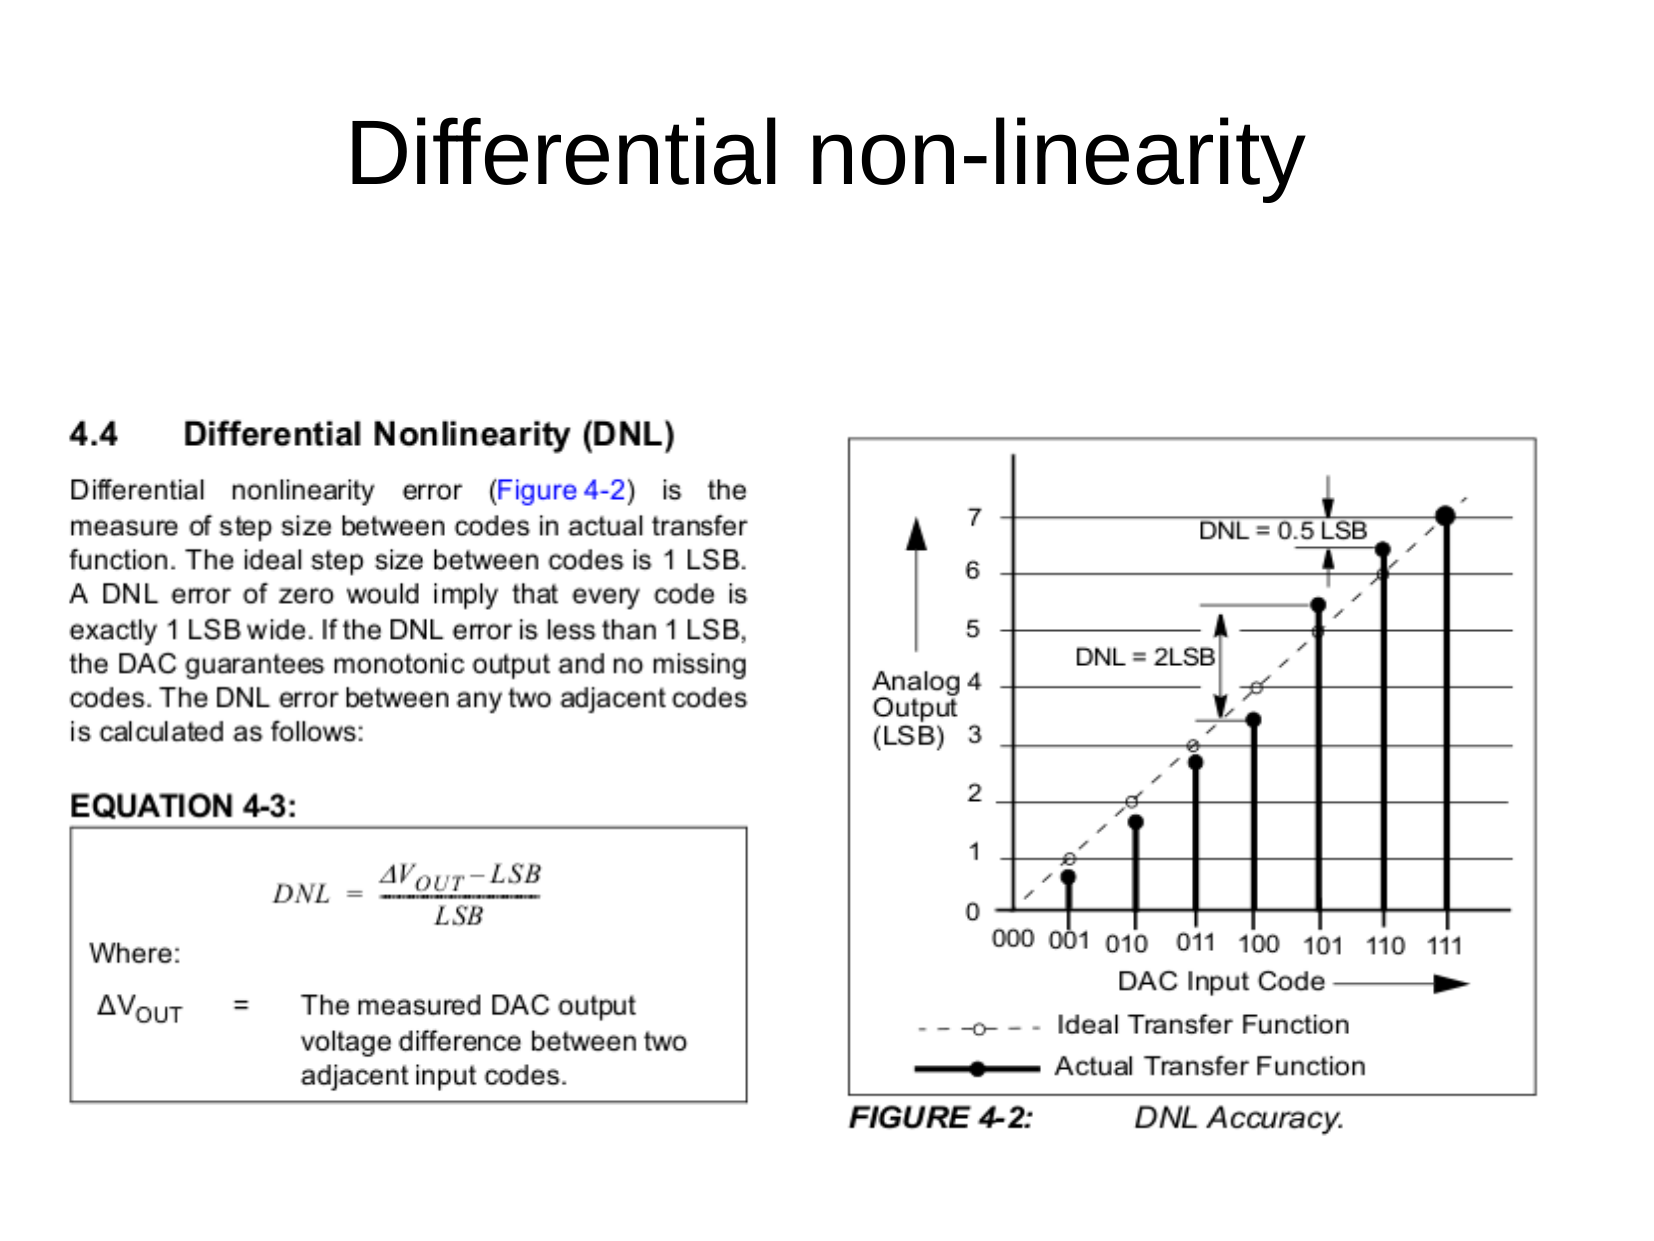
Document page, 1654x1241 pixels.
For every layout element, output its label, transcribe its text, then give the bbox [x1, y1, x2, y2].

title Differential non-linearity [82, 49, 1571, 257]
picture [46, 404, 1576, 1151]
